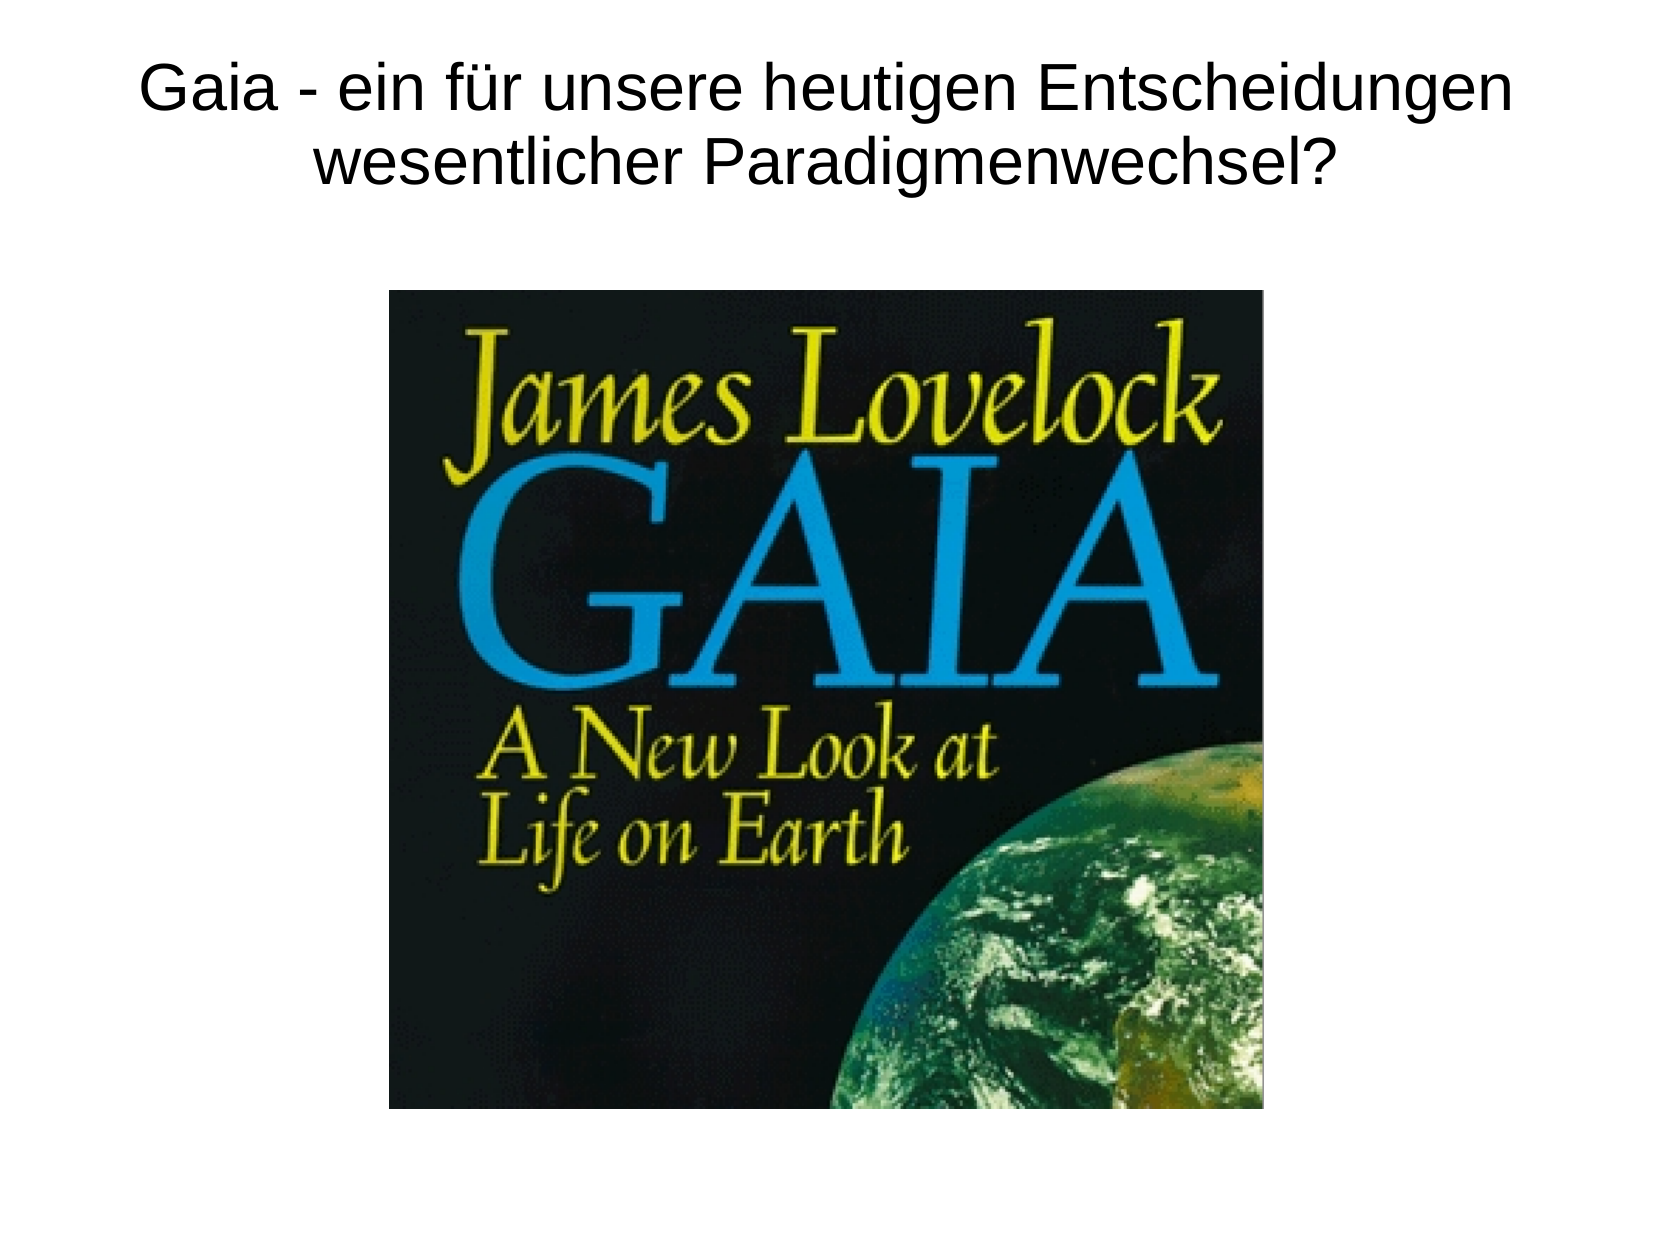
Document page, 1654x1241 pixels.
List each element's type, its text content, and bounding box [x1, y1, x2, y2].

picture [389, 290, 1264, 1109]
title Gaia - ein für unsere heutigen Entscheidungen wesentlicher Paradigmenwechsel? [82, 49, 1571, 257]
